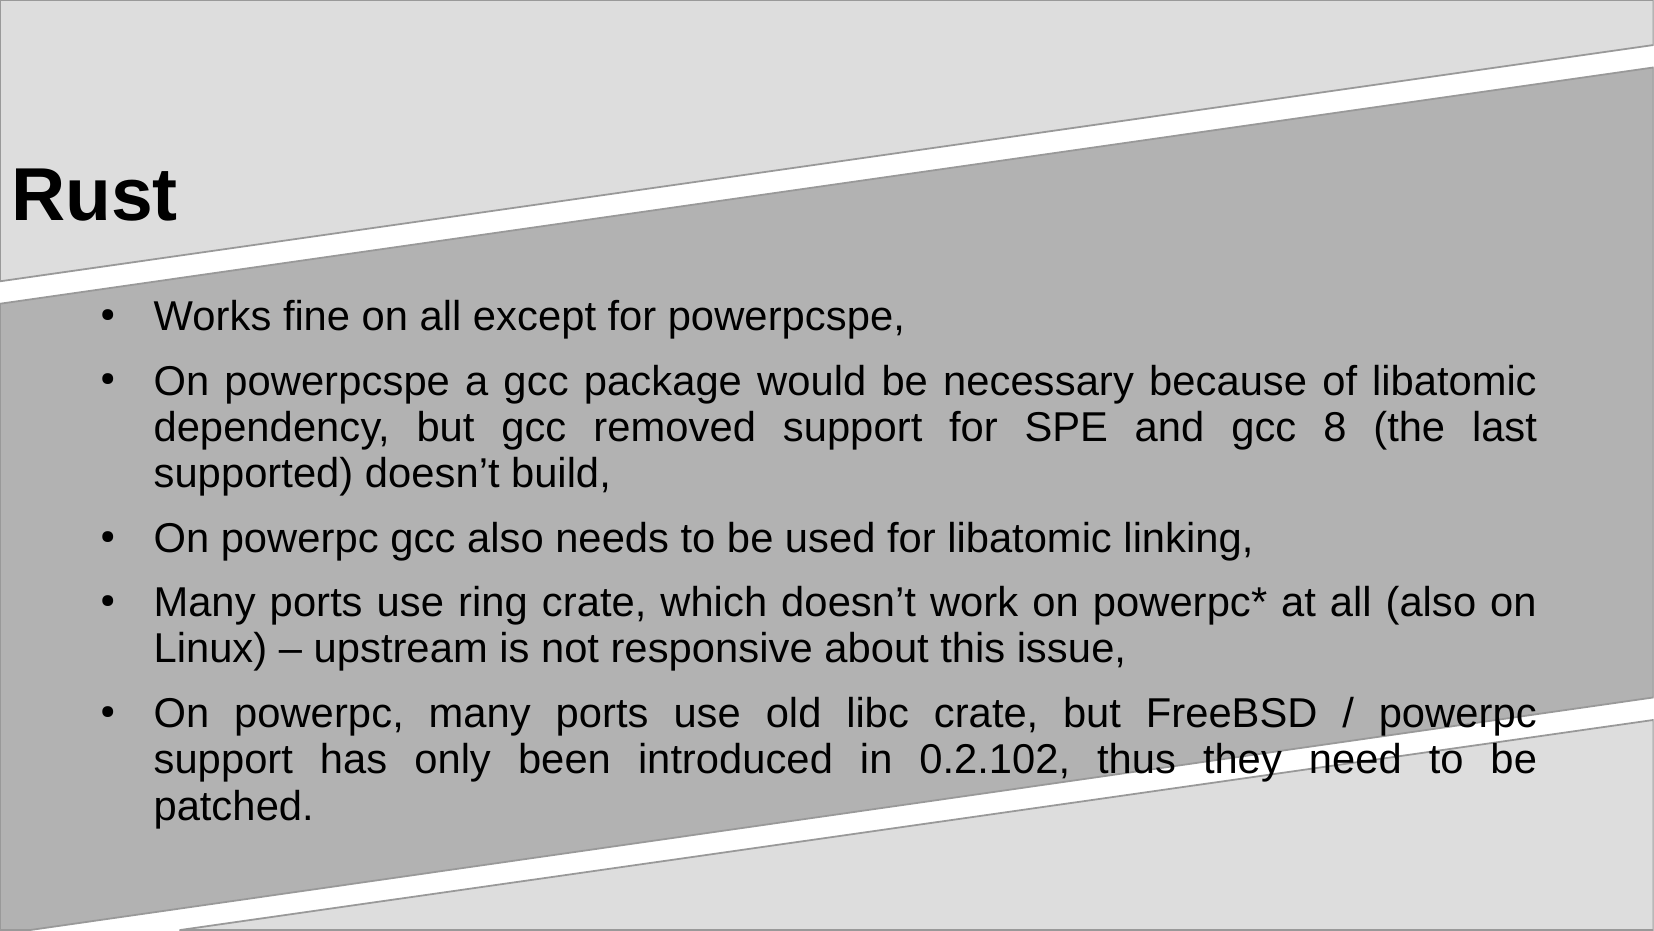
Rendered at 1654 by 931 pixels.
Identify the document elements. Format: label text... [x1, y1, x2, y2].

list Works fine on all except for powerpcspe, On powerpcspe a gcc package would be necessary because of libatomic dependency, but gcc removed support for SPE and gcc 8 (the last supported) doesn’t build, On powerpc gcc also needs to be used for libatomic linking, Many ports use ring crate, which doesn’t work on powerpc* at all (also on Linux) – upstream is not responsive about this issue, On powerpc, many ports use old libc crate, but FreeBSD / powerpc support has only been introduced in 0.2.102, thus they need to be patched. [82, 292, 1538, 833]
title Rust [11, 116, 1489, 274]
